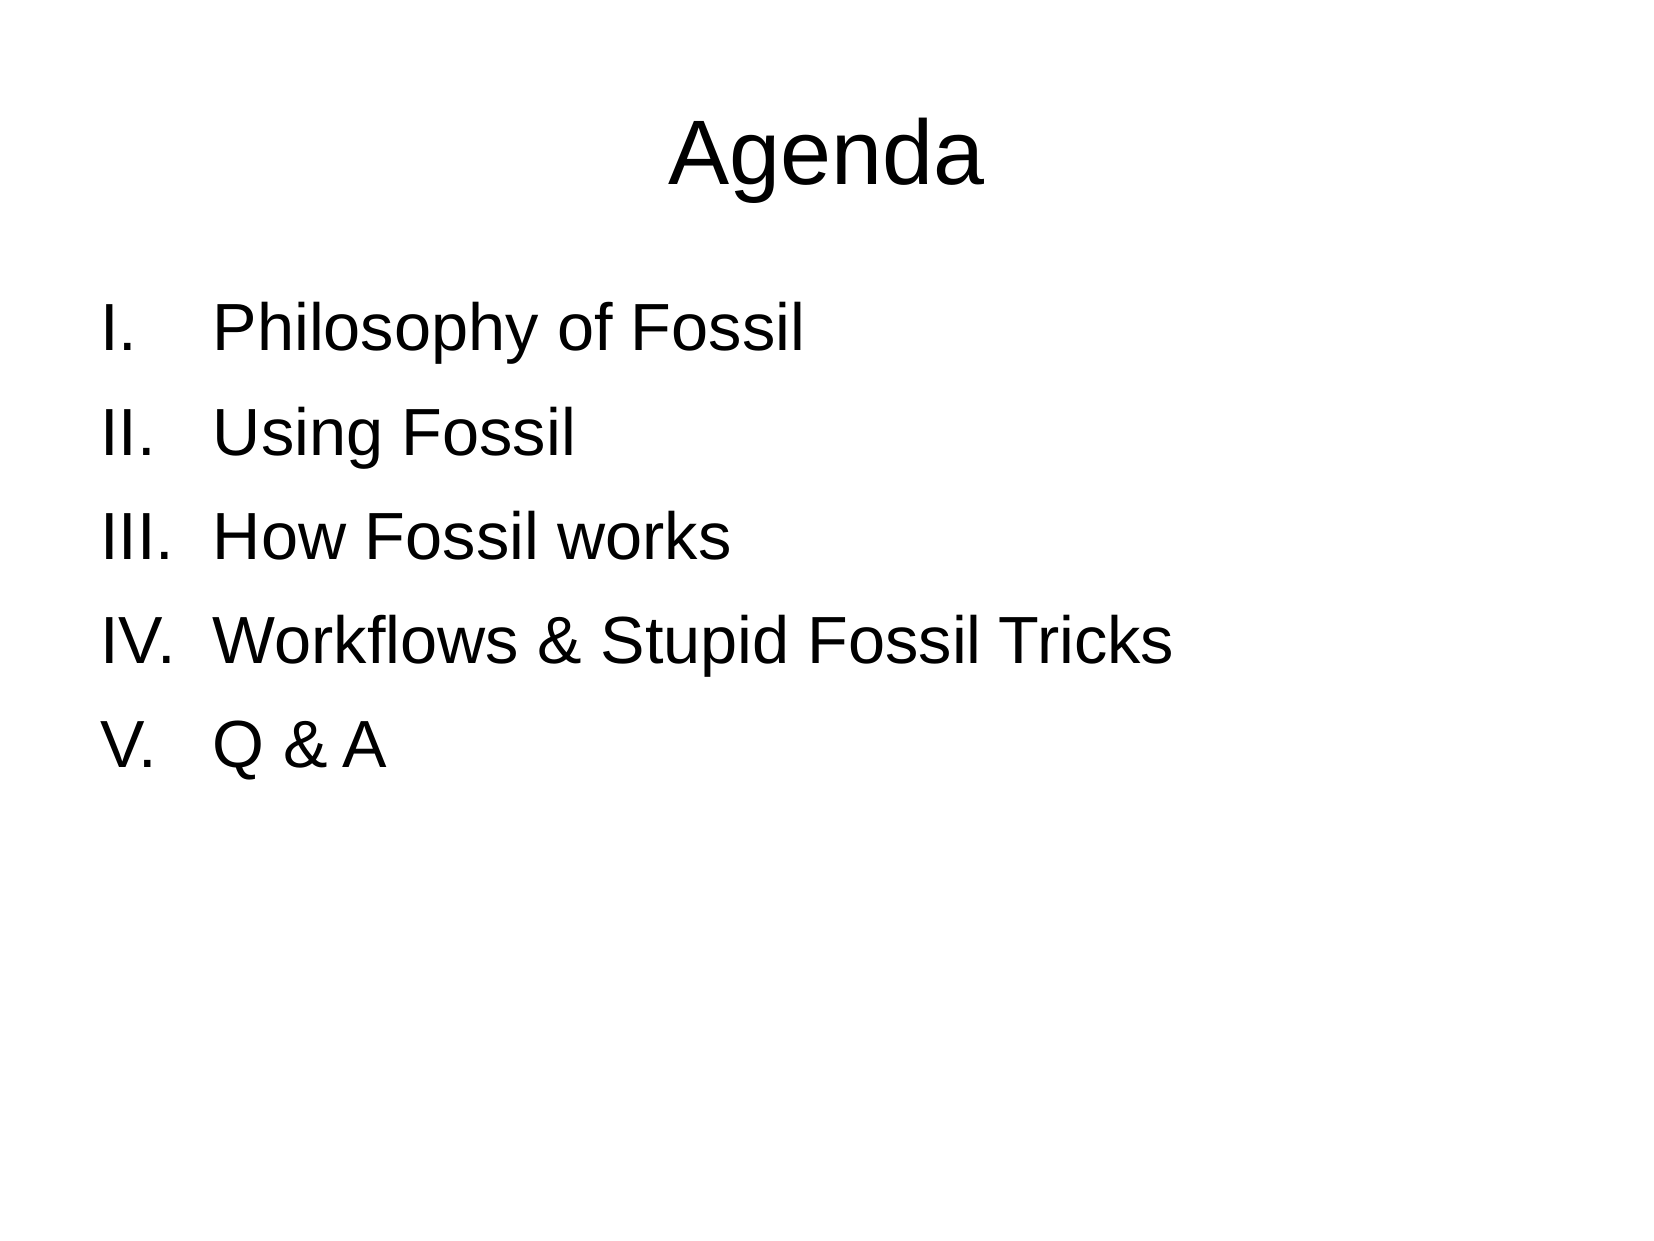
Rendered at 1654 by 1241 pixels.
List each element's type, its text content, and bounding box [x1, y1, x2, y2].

list Philosophy of Fossil Using Fossil How Fossil works Workflows & Stupid Fossil Tricks Q & A [82, 290, 1571, 1109]
title Agenda [82, 49, 1571, 257]
